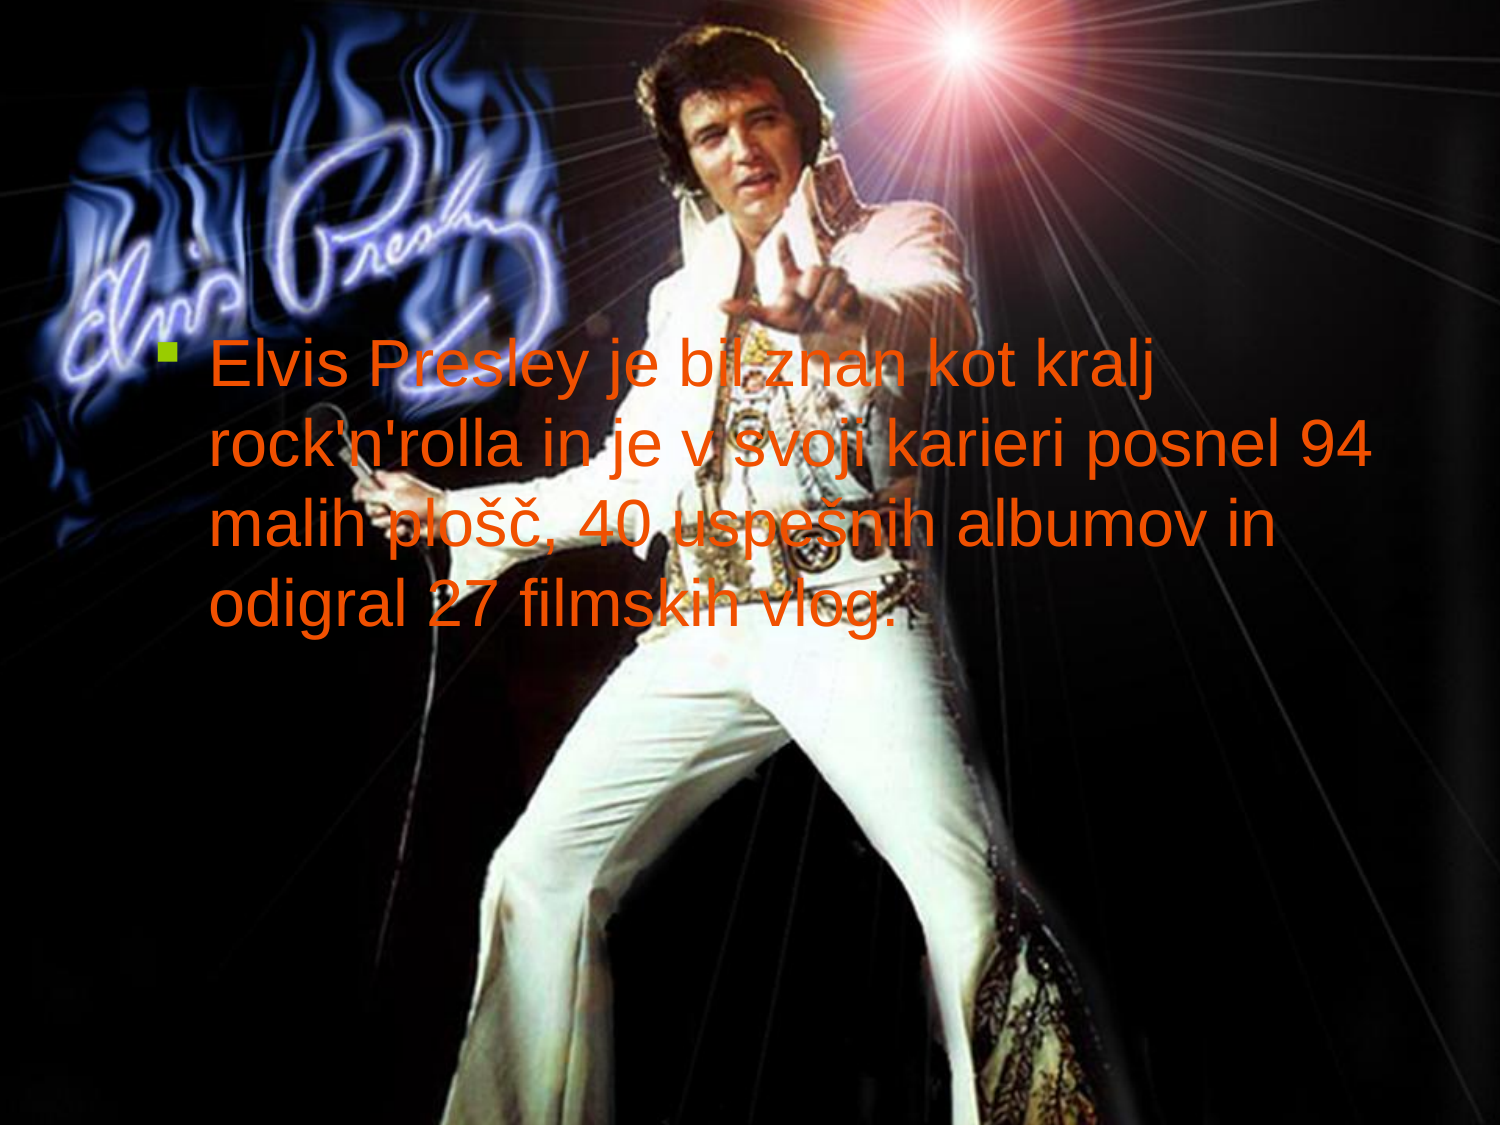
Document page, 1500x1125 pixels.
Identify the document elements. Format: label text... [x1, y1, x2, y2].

picture [0, 0, 1500, 1125]
list Elvis Presley je bil znan kot kralj rock'n'rolla in je v svoji karieri posnel 94 malih plošč, 40 uspešnih albumov in odigral 27 filmskih vlog. [137, 312, 1451, 1000]
